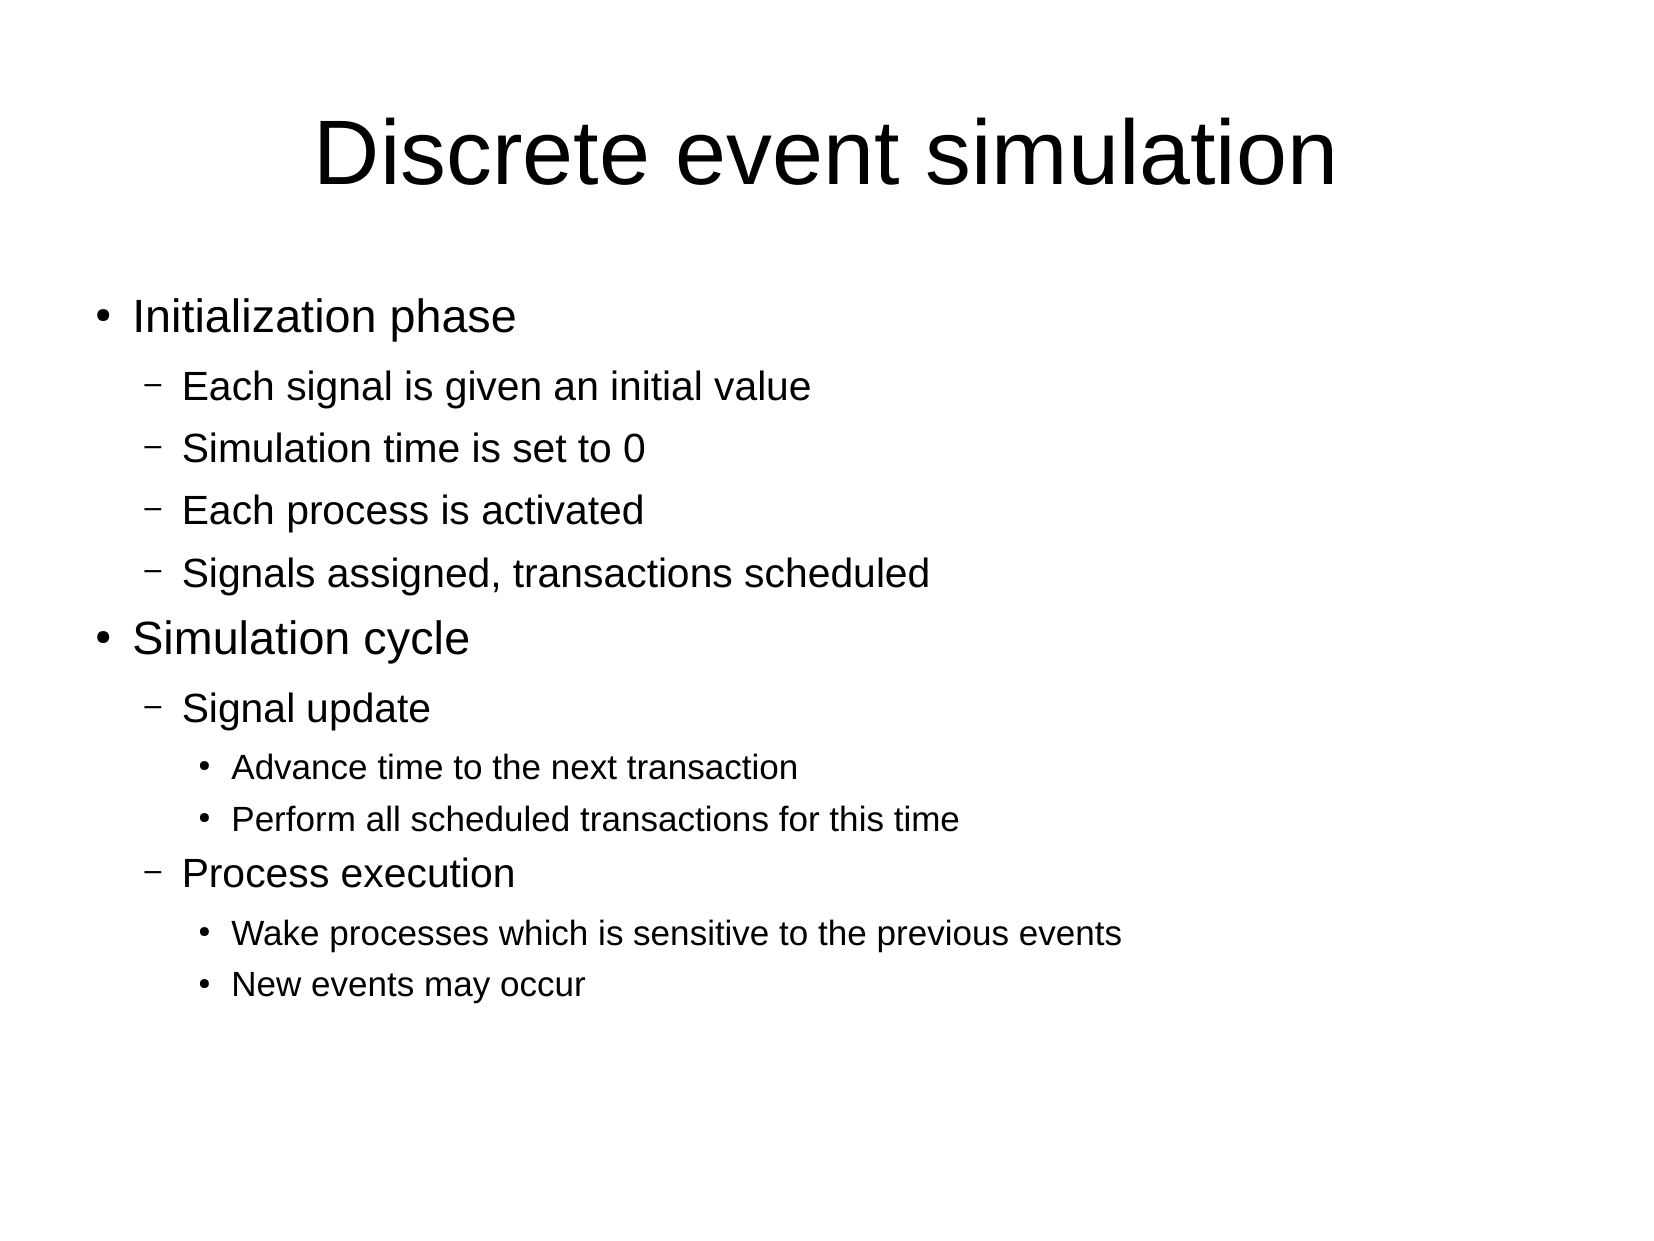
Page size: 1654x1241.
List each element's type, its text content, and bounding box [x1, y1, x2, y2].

list Initialization phase Each signal is given an initial value Simulation time is set to 0 Each process is activated Signals assigned, transactions scheduled Simulation cycle Signal update Advance time to the next transaction Perform all scheduled transactions for this time Process execution Wake processes which is sensitive to the previous events New events may occur [82, 290, 1571, 1010]
title Discrete event simulation [82, 49, 1571, 257]
